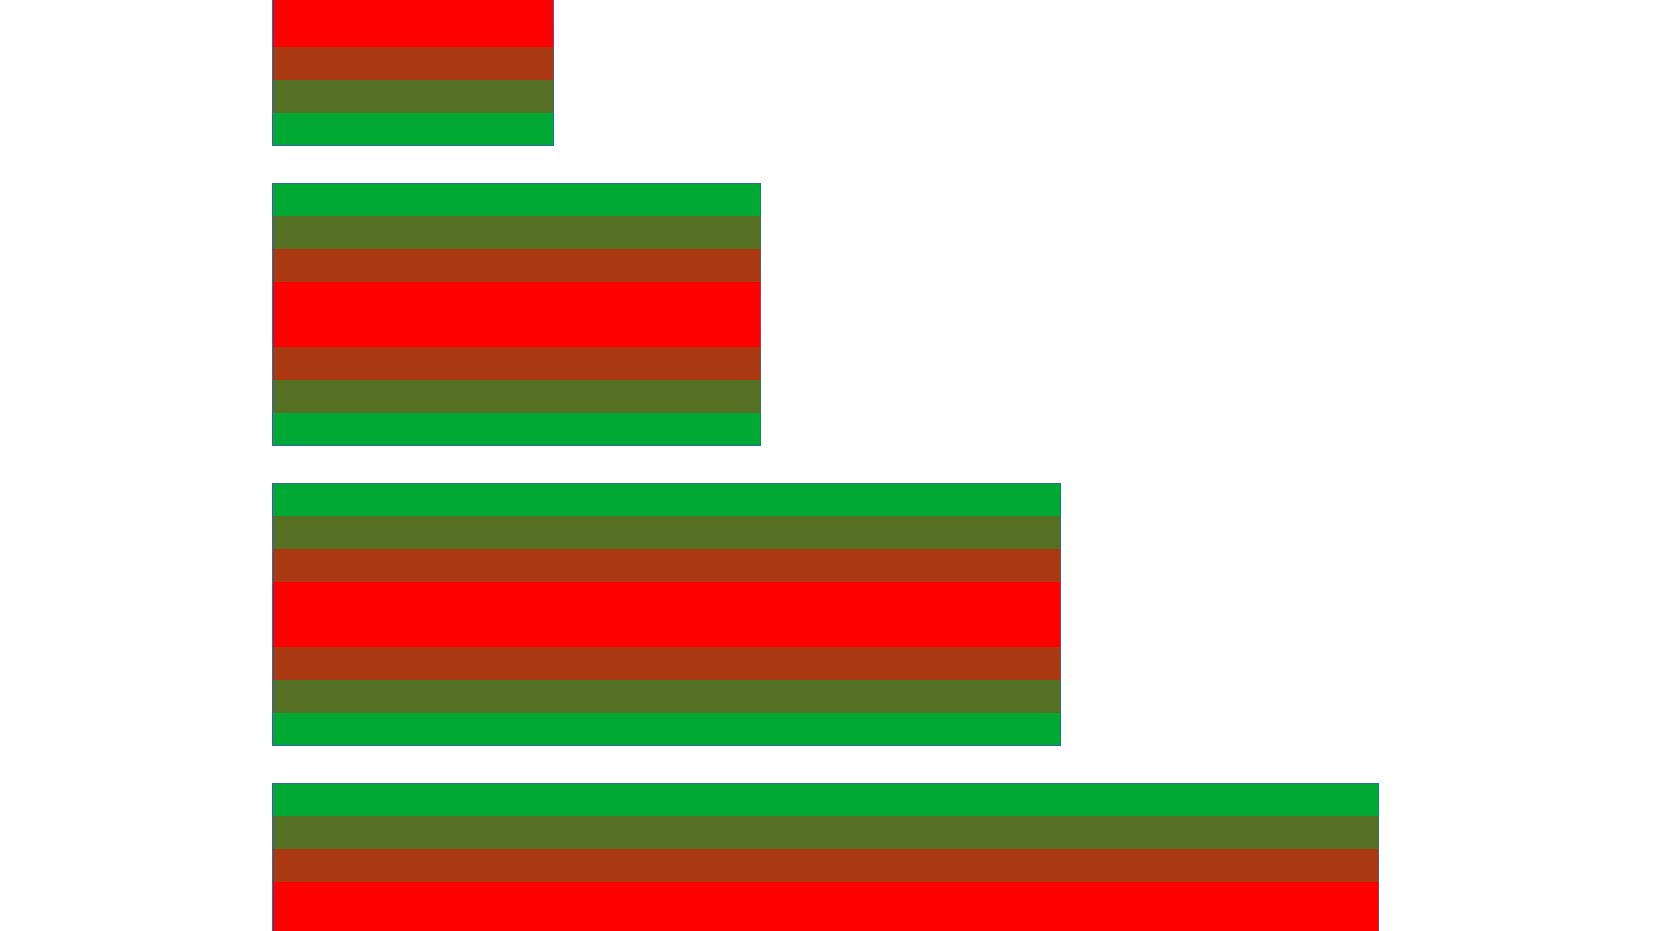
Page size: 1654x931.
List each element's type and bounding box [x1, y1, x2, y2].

text_box [272, 783, 1379, 931]
text_box [272, 483, 1061, 746]
text_box [272, 183, 761, 446]
text_box [272, 0, 554, 146]
